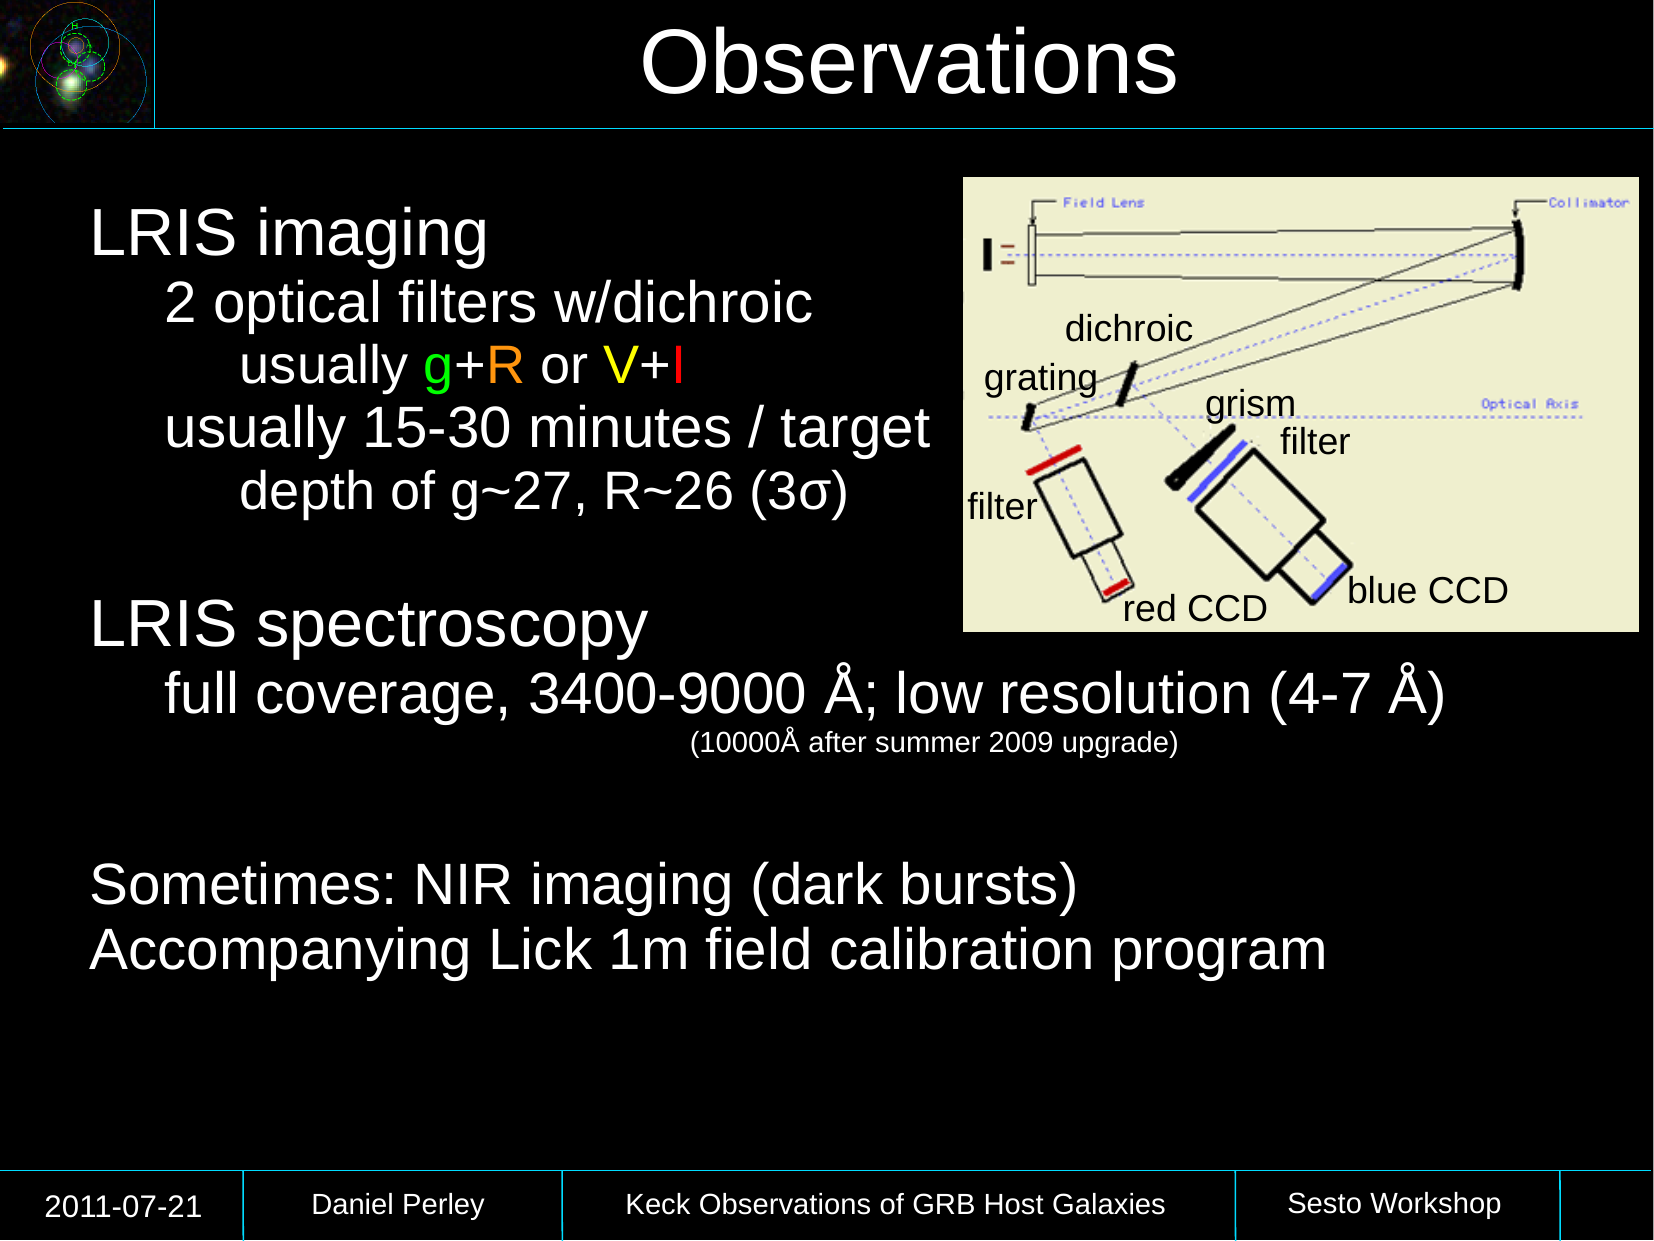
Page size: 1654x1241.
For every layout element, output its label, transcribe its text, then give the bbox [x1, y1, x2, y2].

text_box blue CCD [1332, 562, 1558, 620]
text_box LRIS imaging 2 optical filters w/dichroic usually g+R or V+I usually 15-30 minutes / target depth of g~27, R~26 (3σ) LRIS spectroscopy full coverage, 3400-9000 Å; low resolution (4-7 Å) (10000Å after summer 2009 upgrade) Sometimes: NIR imaging (dark bursts) Accompanying Lick 1m field calibration program [75, 187, 1576, 1064]
picture [0, 0, 151, 123]
text_box filter [952, 477, 1141, 535]
text_box grating [969, 349, 1157, 407]
picture [963, 177, 1639, 632]
text_box red CCD [1107, 580, 1333, 638]
text_box grism [1190, 375, 1378, 433]
text_box dichroic [1050, 300, 1238, 357]
title Observations [165, 10, 1654, 114]
text_box filter [1265, 412, 1453, 470]
